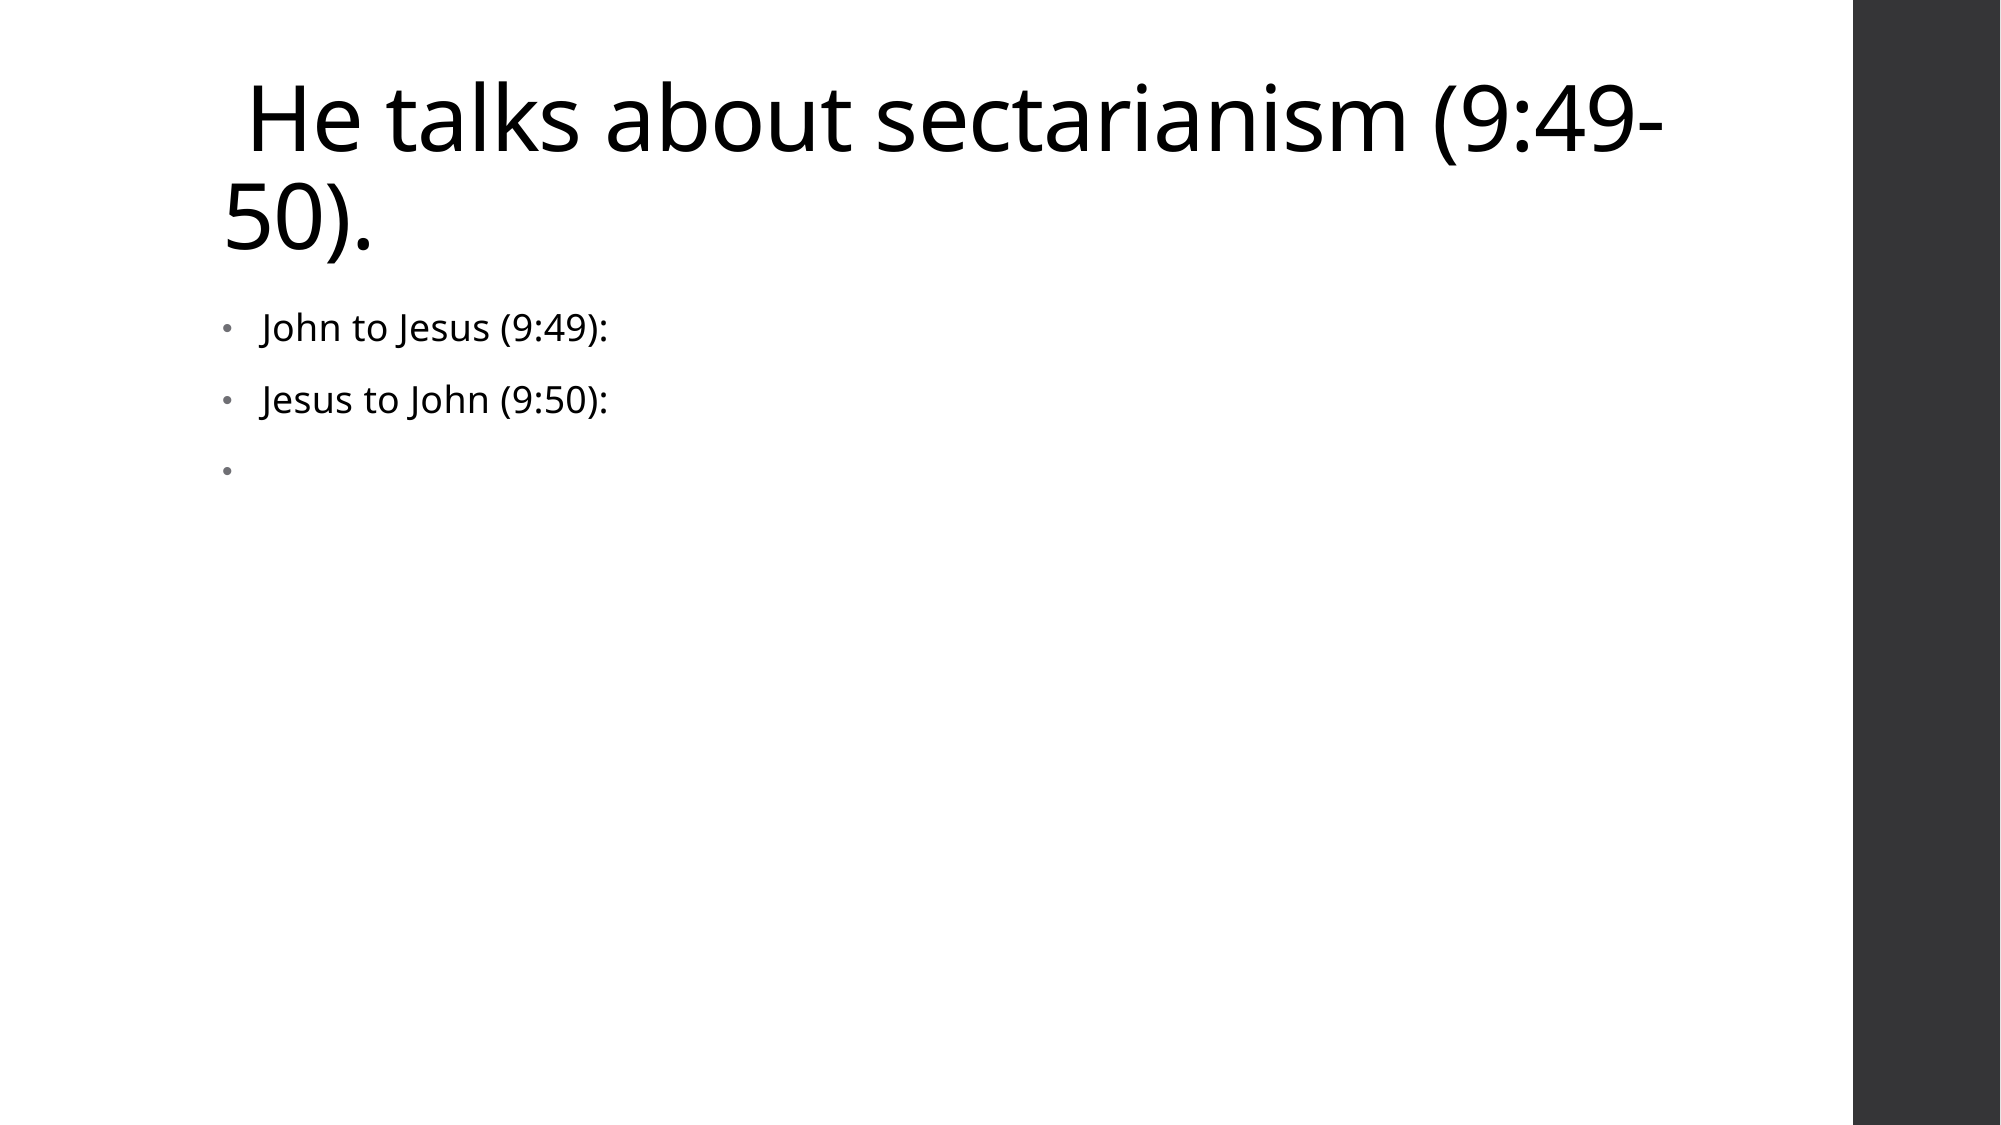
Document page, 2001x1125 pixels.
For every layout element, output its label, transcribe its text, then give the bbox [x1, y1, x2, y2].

list John to Jesus (9:49): Jesus to John (9:50): [206, 299, 1617, 1014]
title He talks about sectarianism (9:49-50). [206, 60, 1797, 278]
